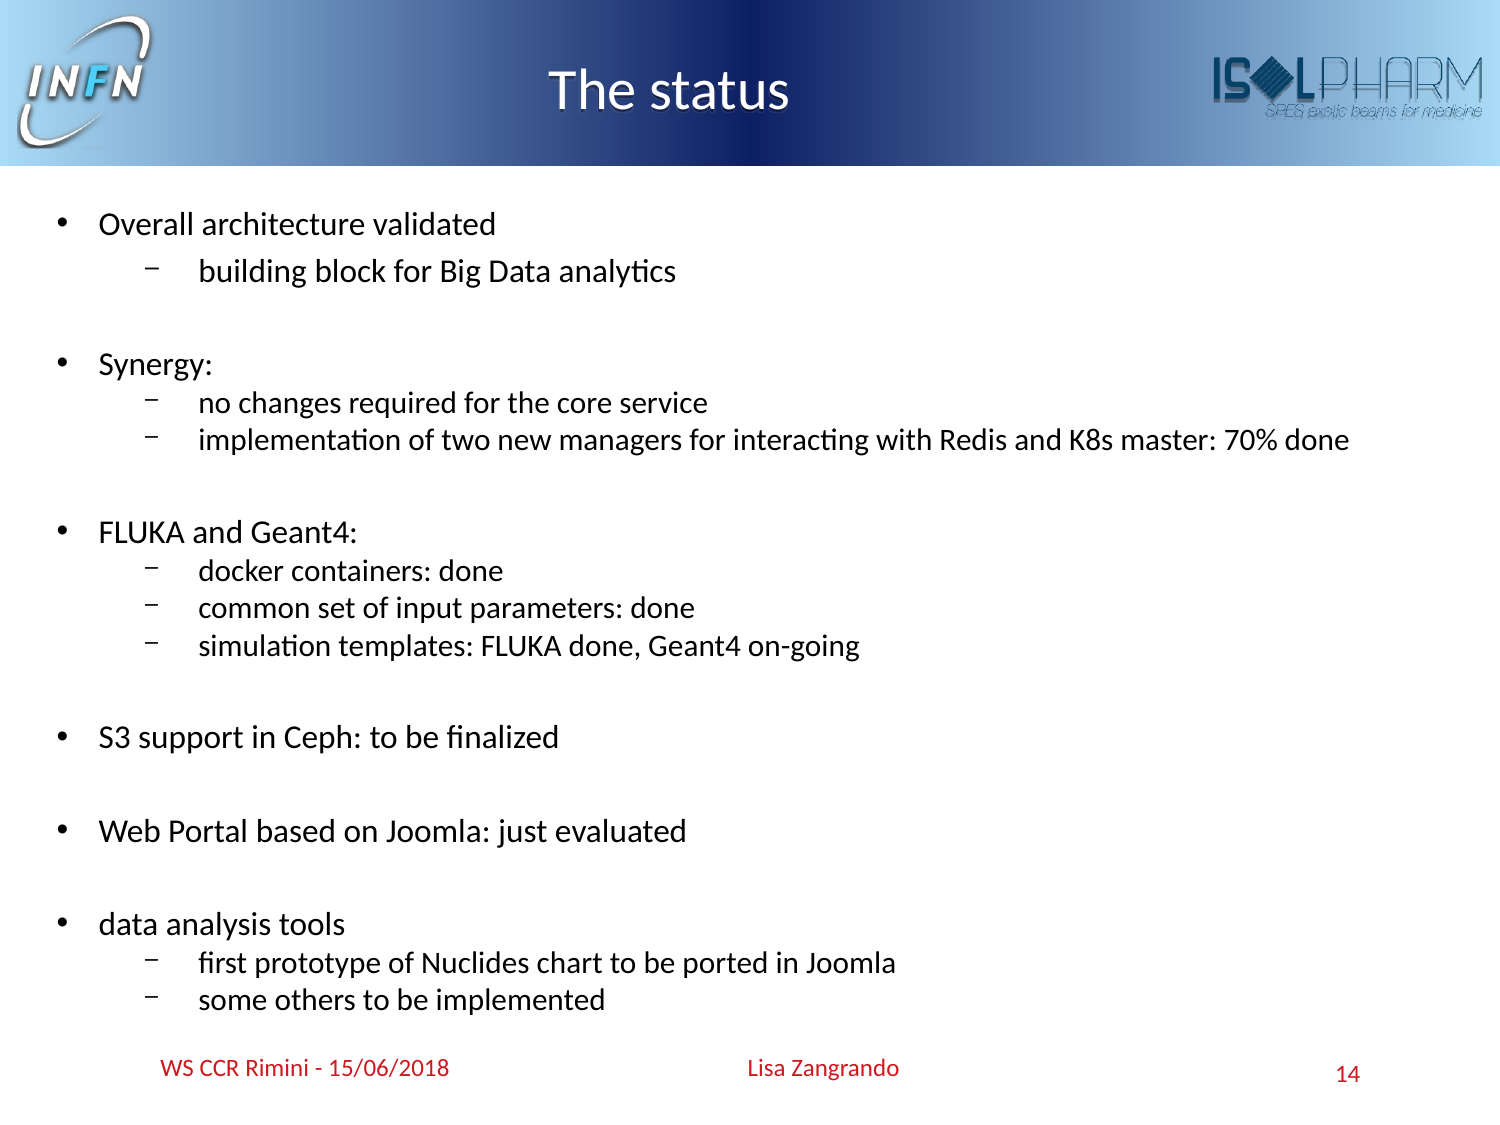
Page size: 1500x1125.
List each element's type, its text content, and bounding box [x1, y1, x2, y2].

picture [17, 12, 156, 151]
picture [1211, 50, 1484, 121]
title The status [184, 39, 1156, 152]
text_box Overall architecture validated building block for Big Data analytics Synergy: no changes required for the core service implementation of two new managers for interacting with Redis and K8s master: 70% done FLUKA and Geant4: docker containers: done common set of input parameters: done simulation templates: FLUKA done, Geant4 on-going S3 support in Ceph: to be finalized Web Portal based on Joomla: just evaluated data analysis tools first prototype of Nuclides chart to be ported in Joomla some others to be implemented [41, 195, 1456, 1017]
